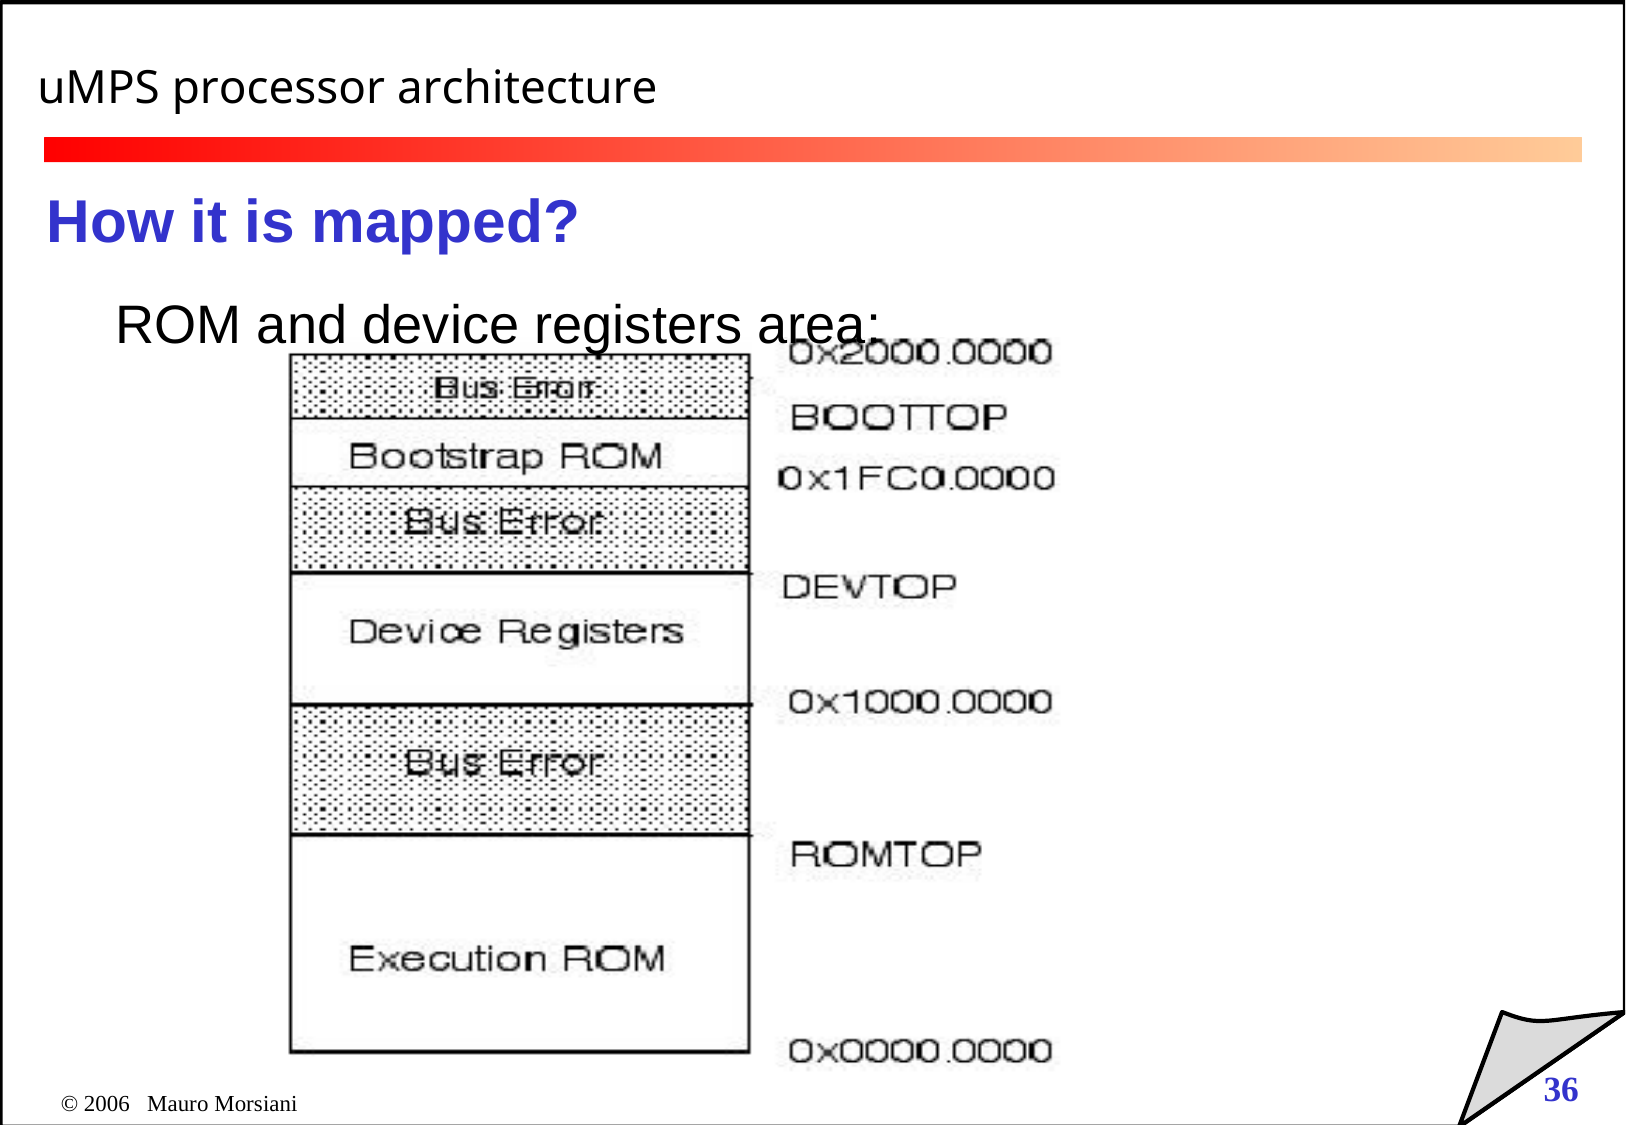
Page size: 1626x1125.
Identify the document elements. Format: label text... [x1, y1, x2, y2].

list How it is mapped? ROM and device registers area: [46, 187, 1549, 713]
picture [276, 713, 1086, 1078]
title uMPS processor architecture [37, 44, 1587, 130]
